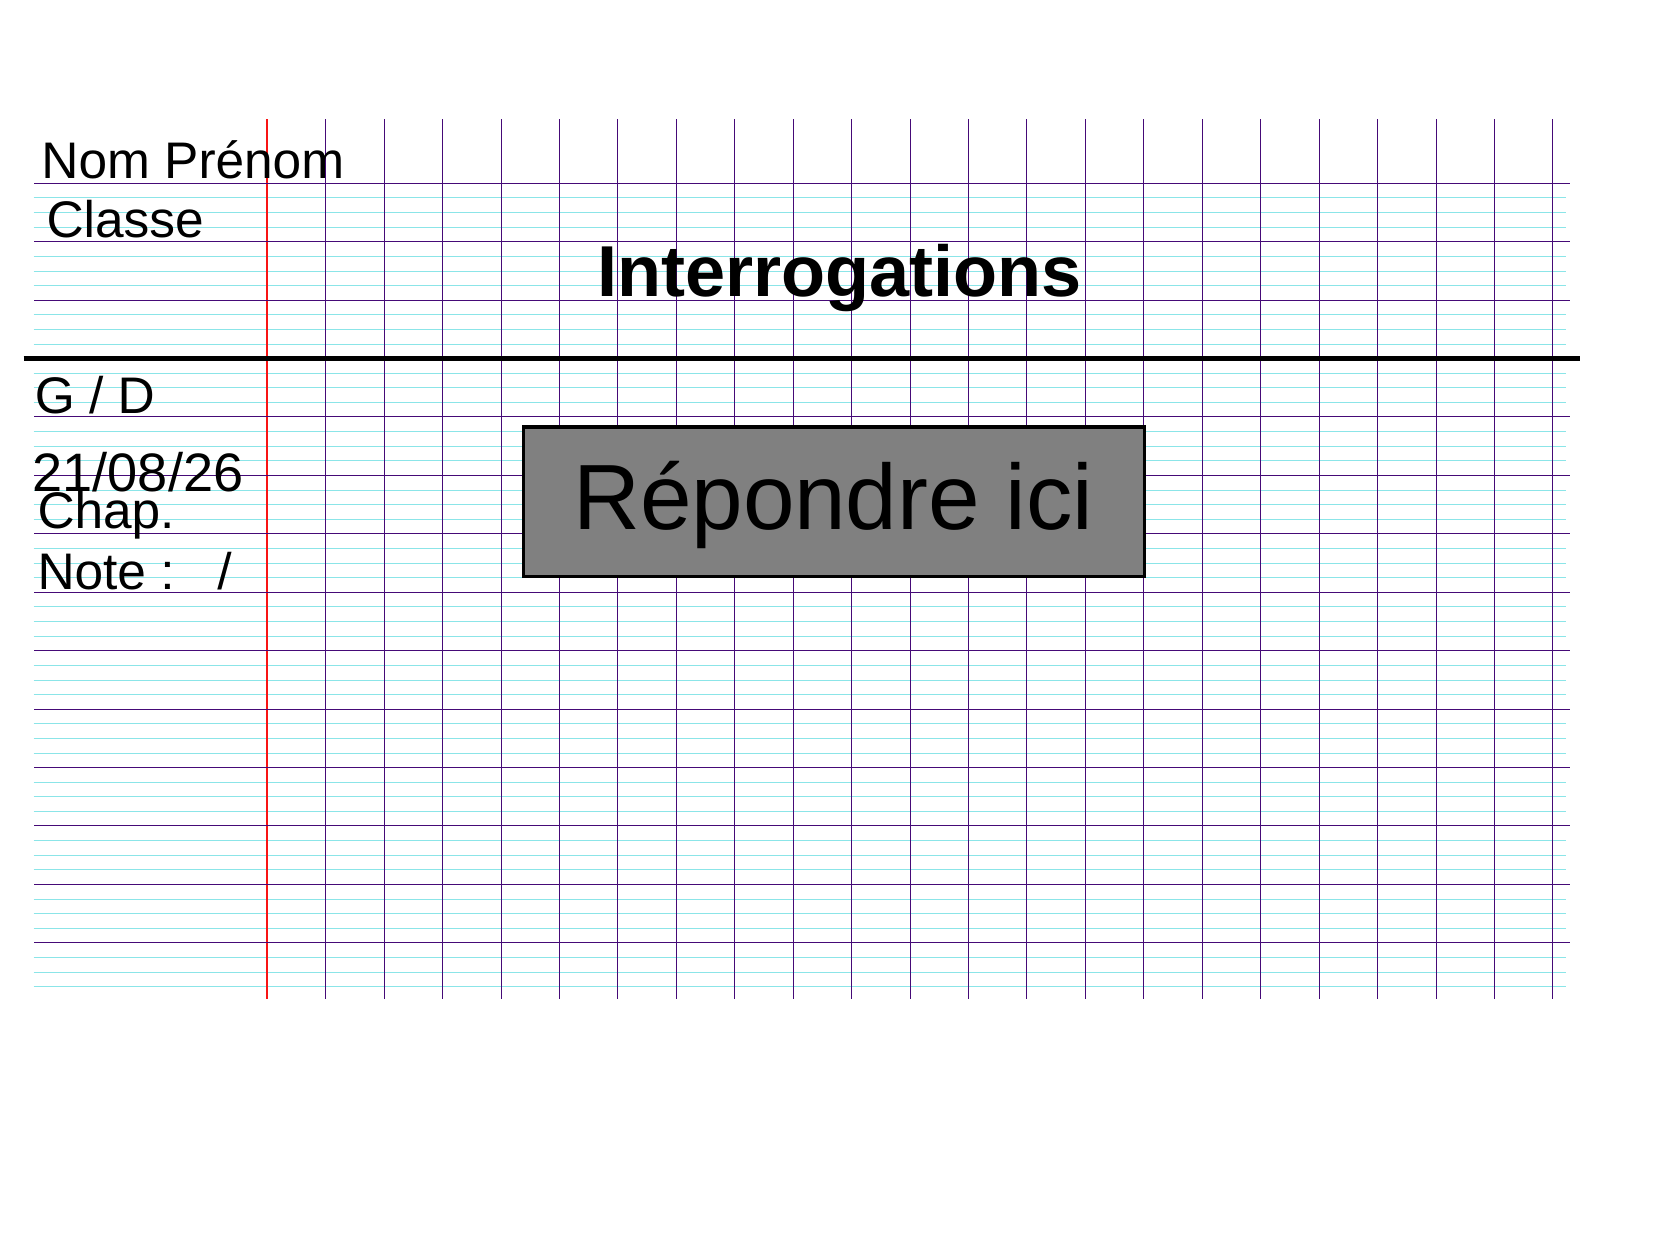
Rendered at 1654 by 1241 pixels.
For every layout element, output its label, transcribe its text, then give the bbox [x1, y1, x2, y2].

picture [23, 119, 1654, 999]
text_box 25/09/18 [17, 434, 278, 511]
